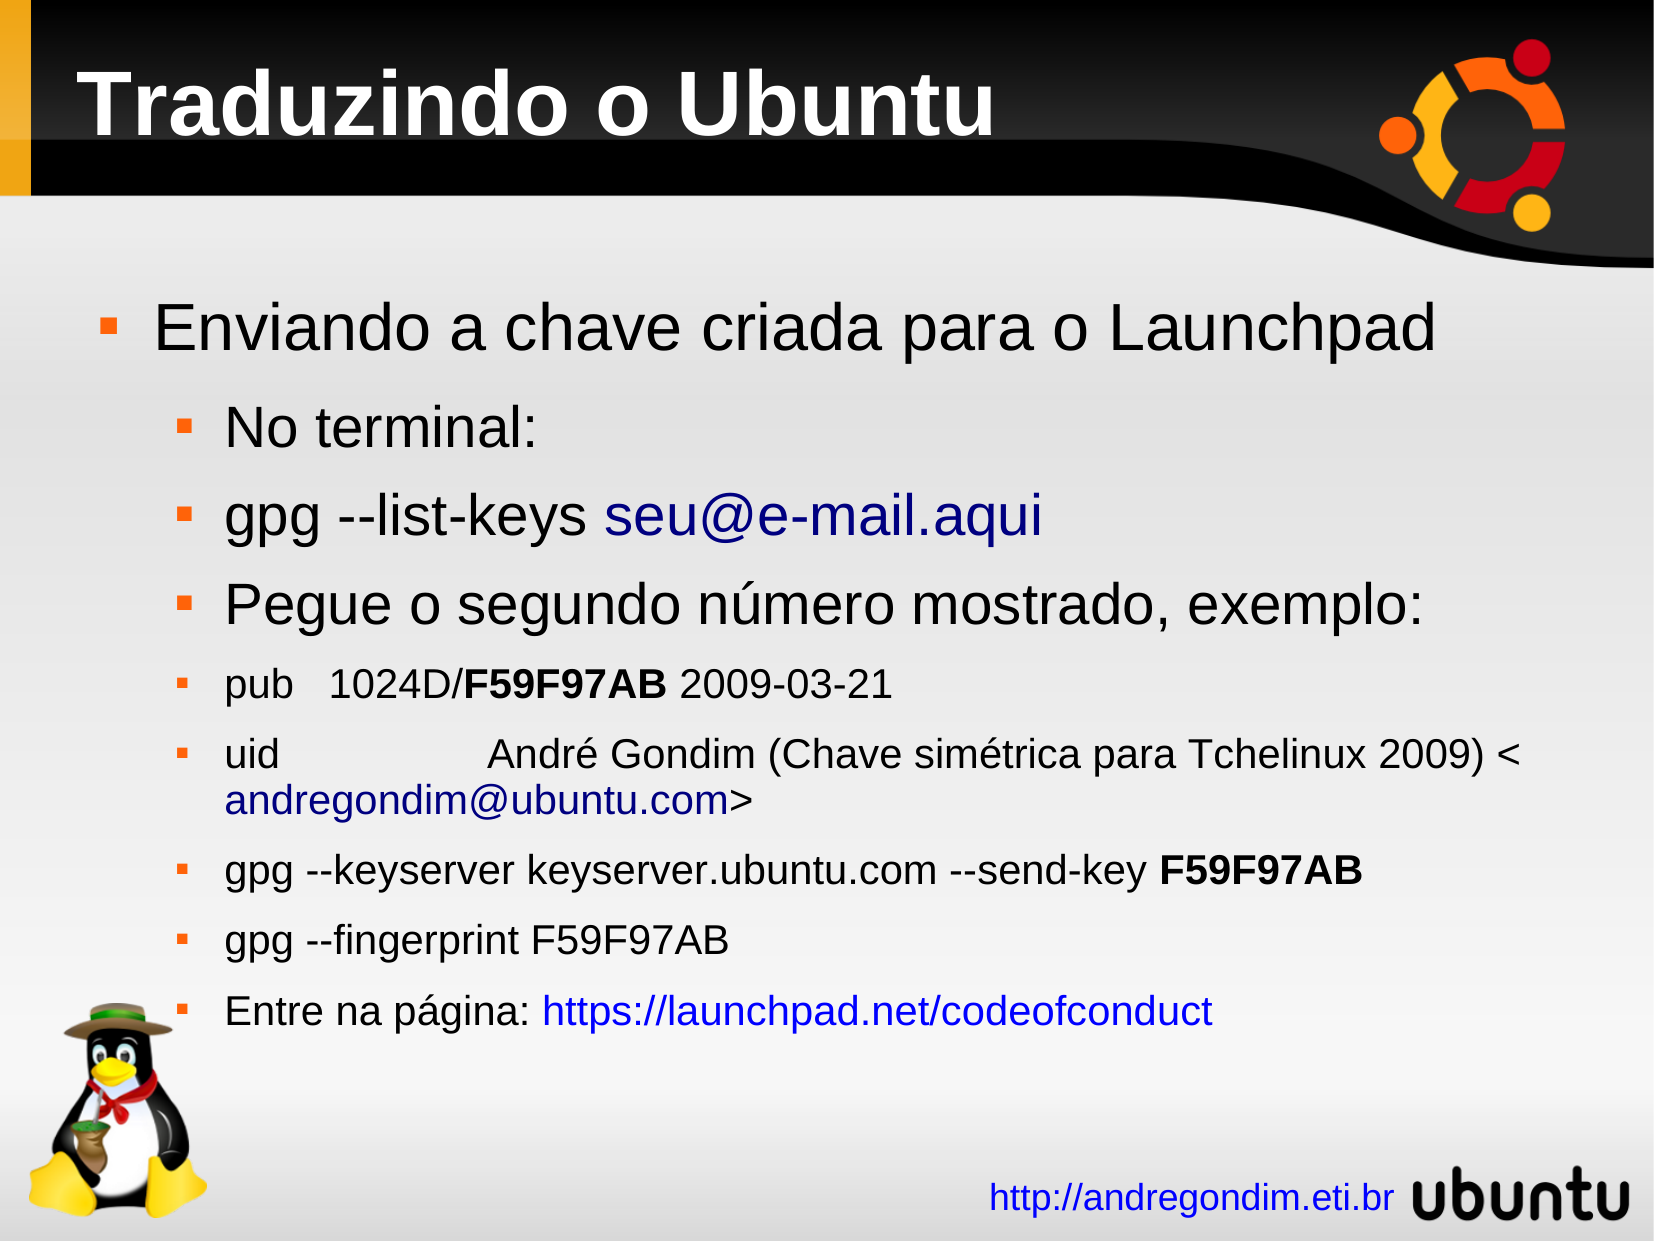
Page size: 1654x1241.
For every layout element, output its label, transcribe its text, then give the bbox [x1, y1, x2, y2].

picture [0, 0, 1654, 1241]
list Enviando a chave criada para o Launchpad No terminal: gpg --list-keys seu@e-mail.aqui Pegue o segundo número mostrado, exemplo: pub 1024D/F59F97AB 2009-03-21 uid André Gondim (Chave simétrica para Tchelinux 2009) <andregondim@ubuntu.com> gpg --keyserver keyserver.ubuntu.com --send-key F59F97AB gpg --fingerprint F59F97AB Entre na página: https://launchpad.net/codeofconduct [82, 290, 1571, 1172]
title Traduzindo o Ubuntu [76, 7, 1565, 200]
